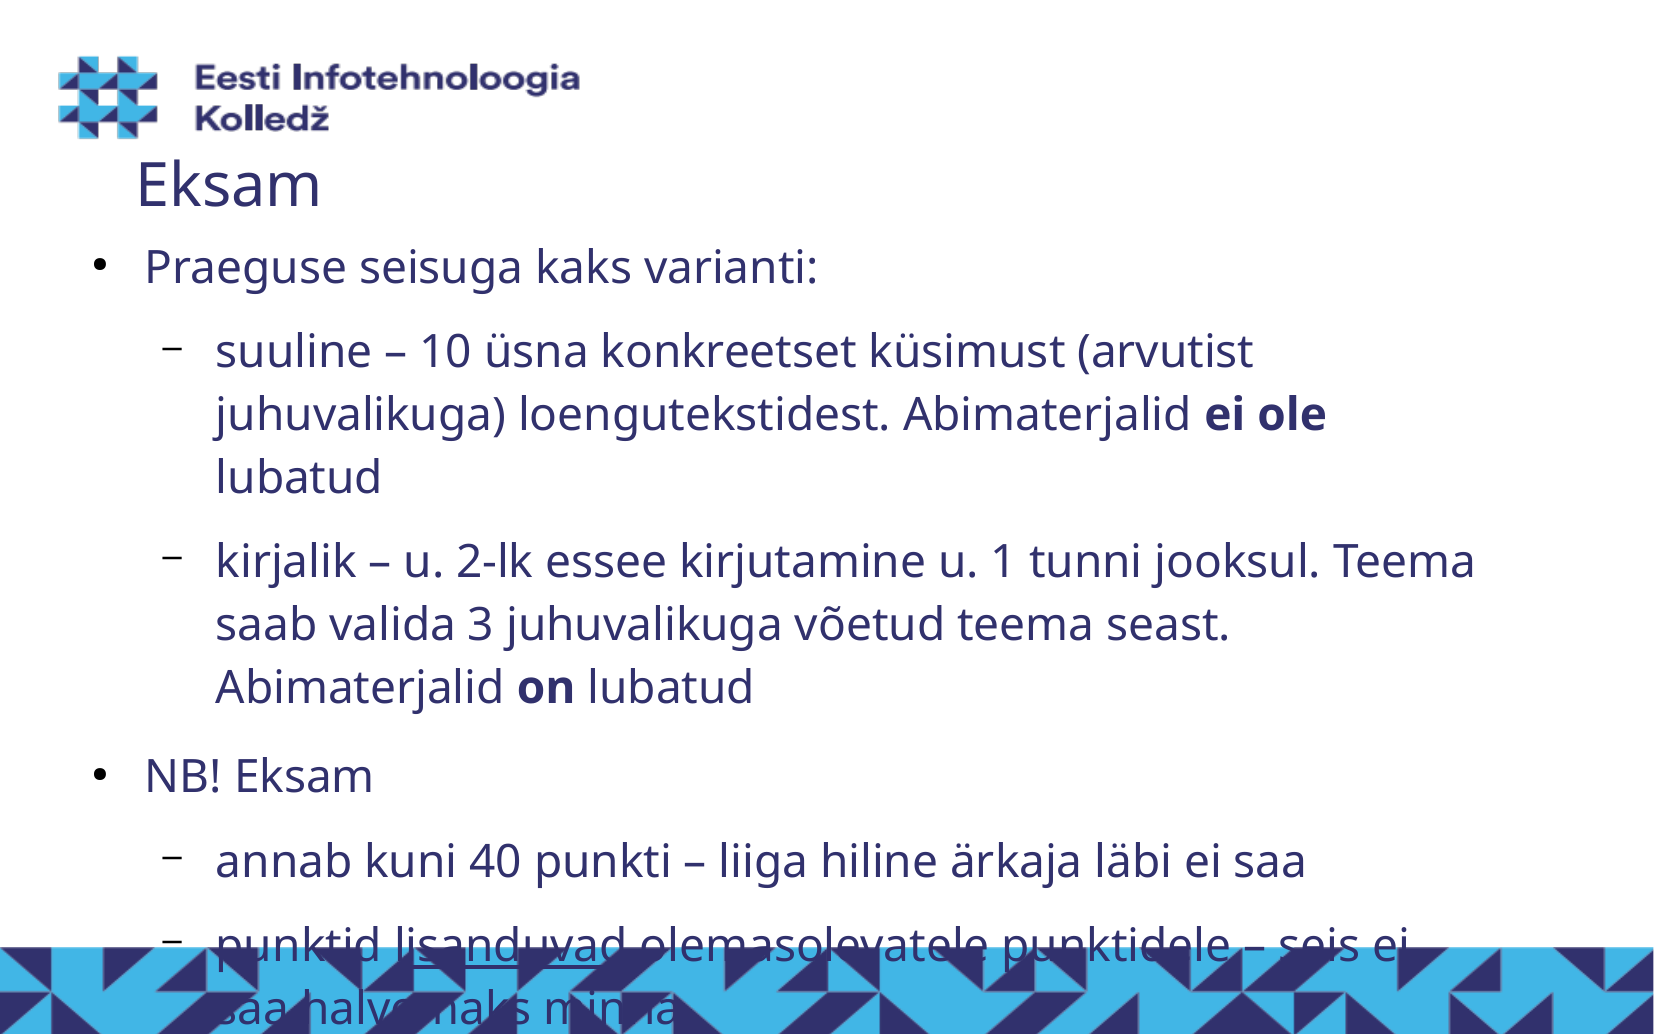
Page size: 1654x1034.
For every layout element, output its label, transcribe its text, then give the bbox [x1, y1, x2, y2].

title Eksam [135, 96, 1272, 234]
list Praeguse seisuga kaks varianti: suuline – 10 üsna konkreetset küsimust (arvutist juhuvalikuga) loengutekstidest. Abimaterjalid ei ole lubatud kirjalik – u. 2-lk essee kirjutamine u. 1 tunni jooksul. Teema saab valida 3 juhuvalikuga võetud teema seast. Abimaterjalid on lubatud NB! Eksam annab kuni 40 punkti – liiga hiline ärkaja läbi ei saa punktid lisanduvad olemasolevatele punktidele – seis ei saa halvemaks minna [74, 234, 1486, 1034]
